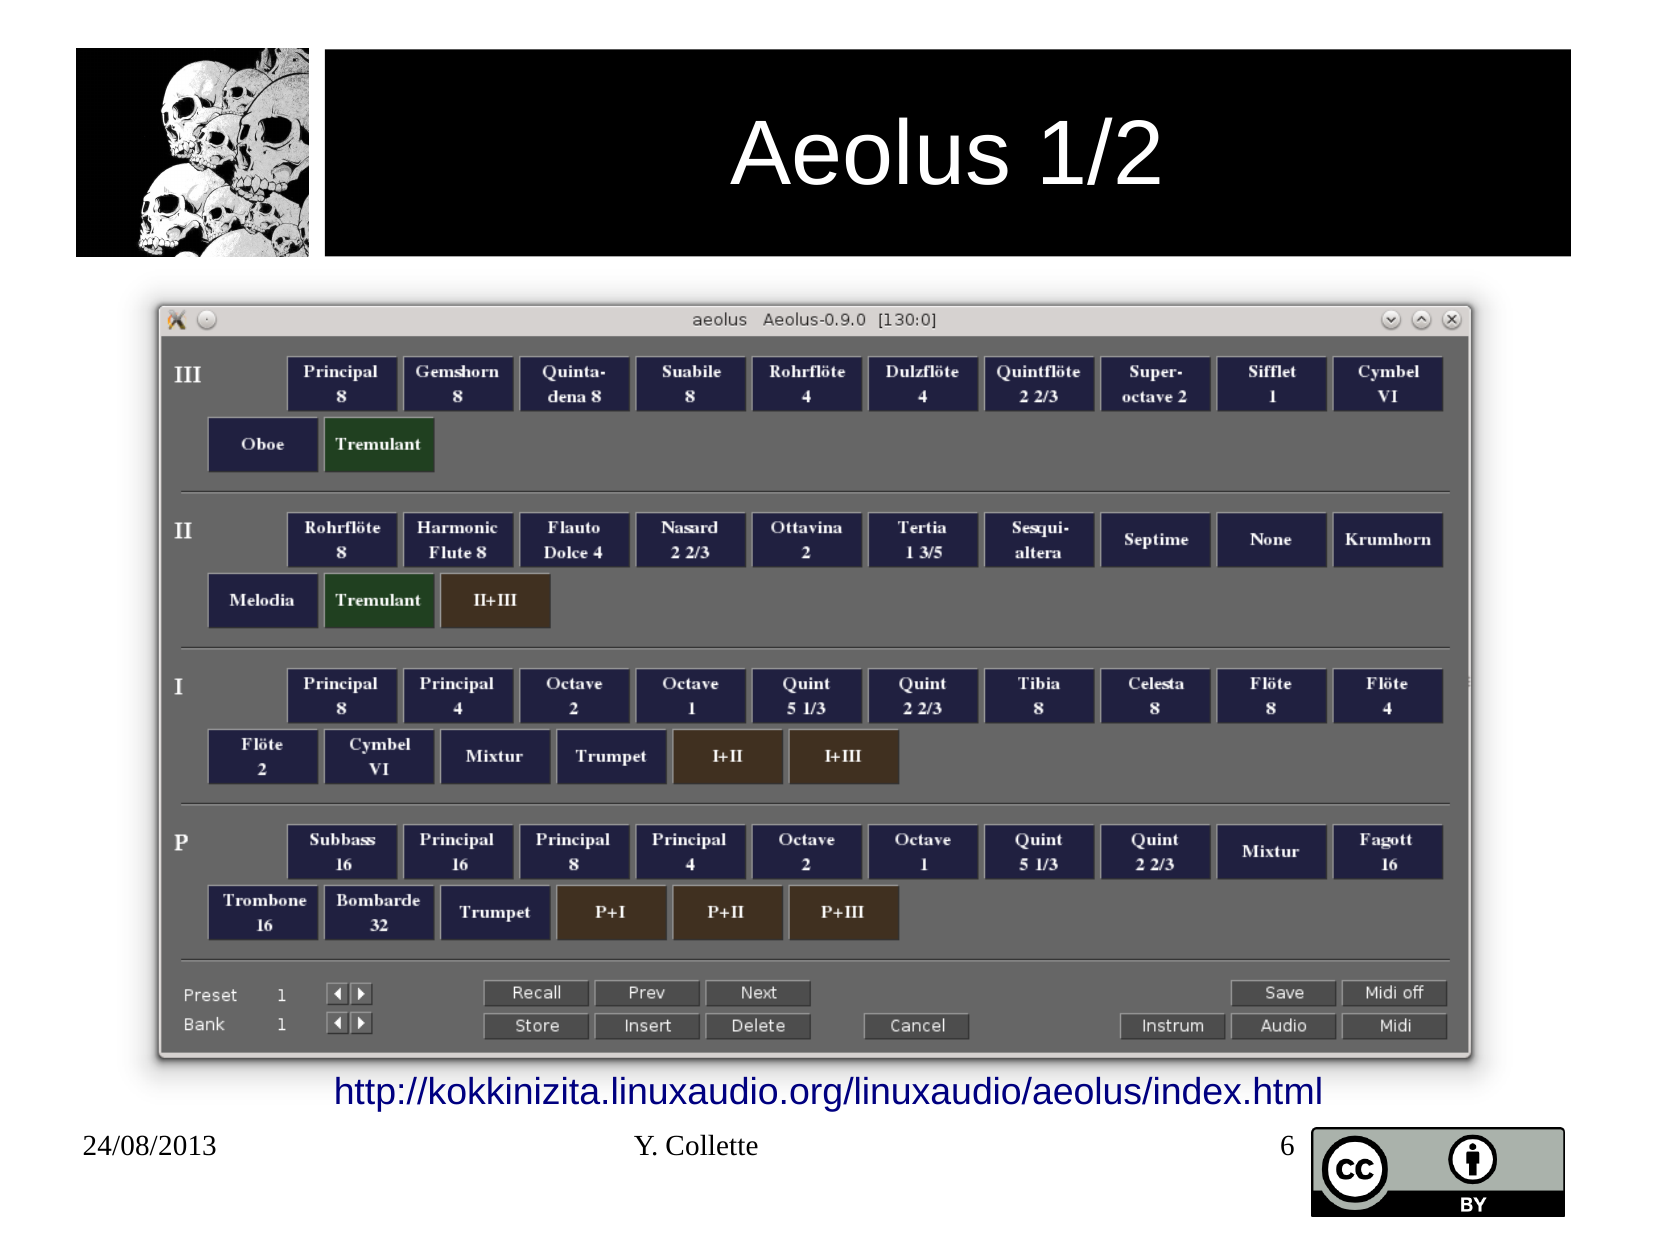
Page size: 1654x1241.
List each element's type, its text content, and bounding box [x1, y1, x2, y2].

picture [1311, 1127, 1565, 1217]
title Aeolus 1/2 [324, 49, 1571, 257]
text_box http://kokkinizita.linuxaudio.org/linuxaudio/aeolus/index.html [318, 1062, 1347, 1120]
picture [76, 48, 1524, 1111]
